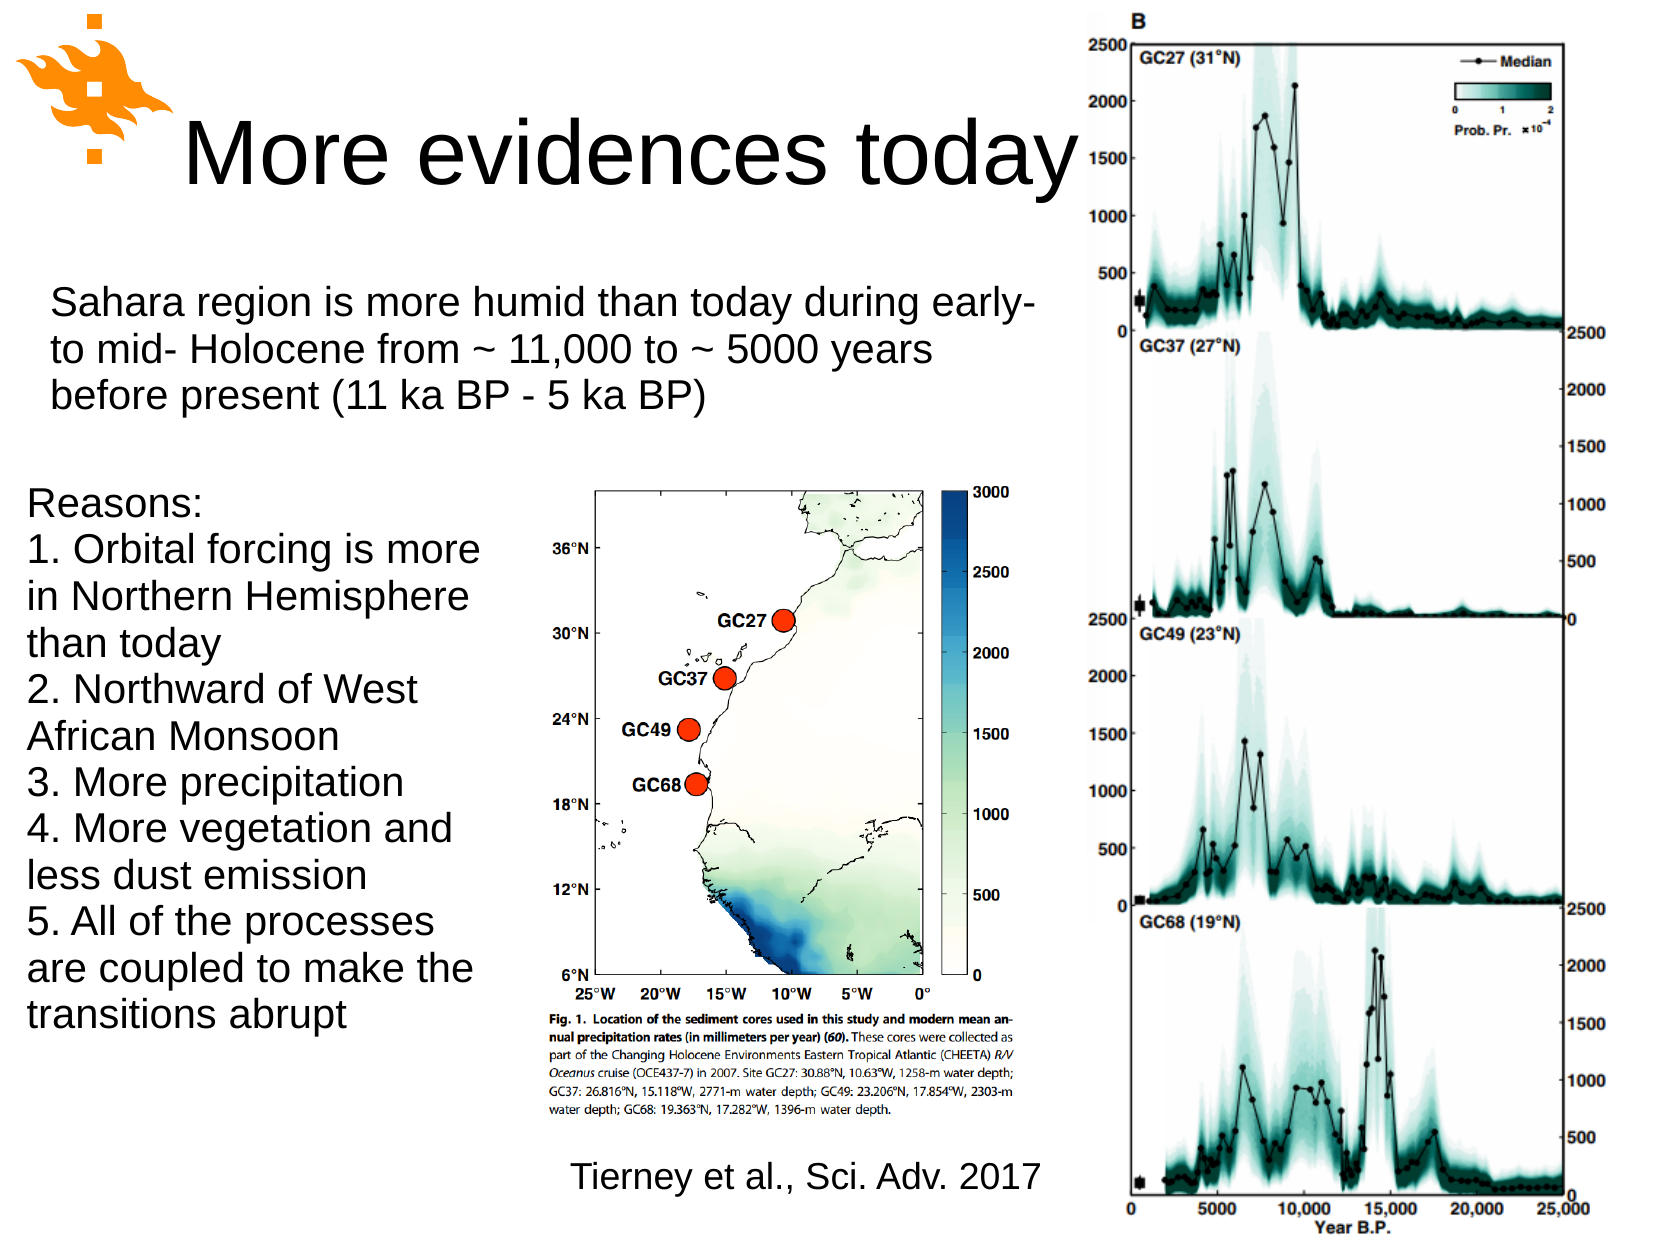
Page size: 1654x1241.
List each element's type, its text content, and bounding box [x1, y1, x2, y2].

title More evidences today [177, 49, 1086, 257]
text_box Sahara region is more humid than today during early- to mid- Holocene from ~ 11,000 to ~ 5000 years before present (11 ka BP - 5 ka BP) [35, 271, 1063, 438]
text_box Reasons: 1. Orbital forcing is more in Northern Hemisphere than today 2. Northward of West African Monsoon 3. More precipitation 4. More vegetation and less dust emission 5. All of the processes are coupled to make the transitions abrupt [11, 472, 520, 1045]
picture [0, 0, 188, 178]
text_box Tierney et al., Sci. Adv. 2017 [555, 1147, 1063, 1205]
picture [547, 484, 1016, 1123]
picture [1086, 1, 1652, 1241]
